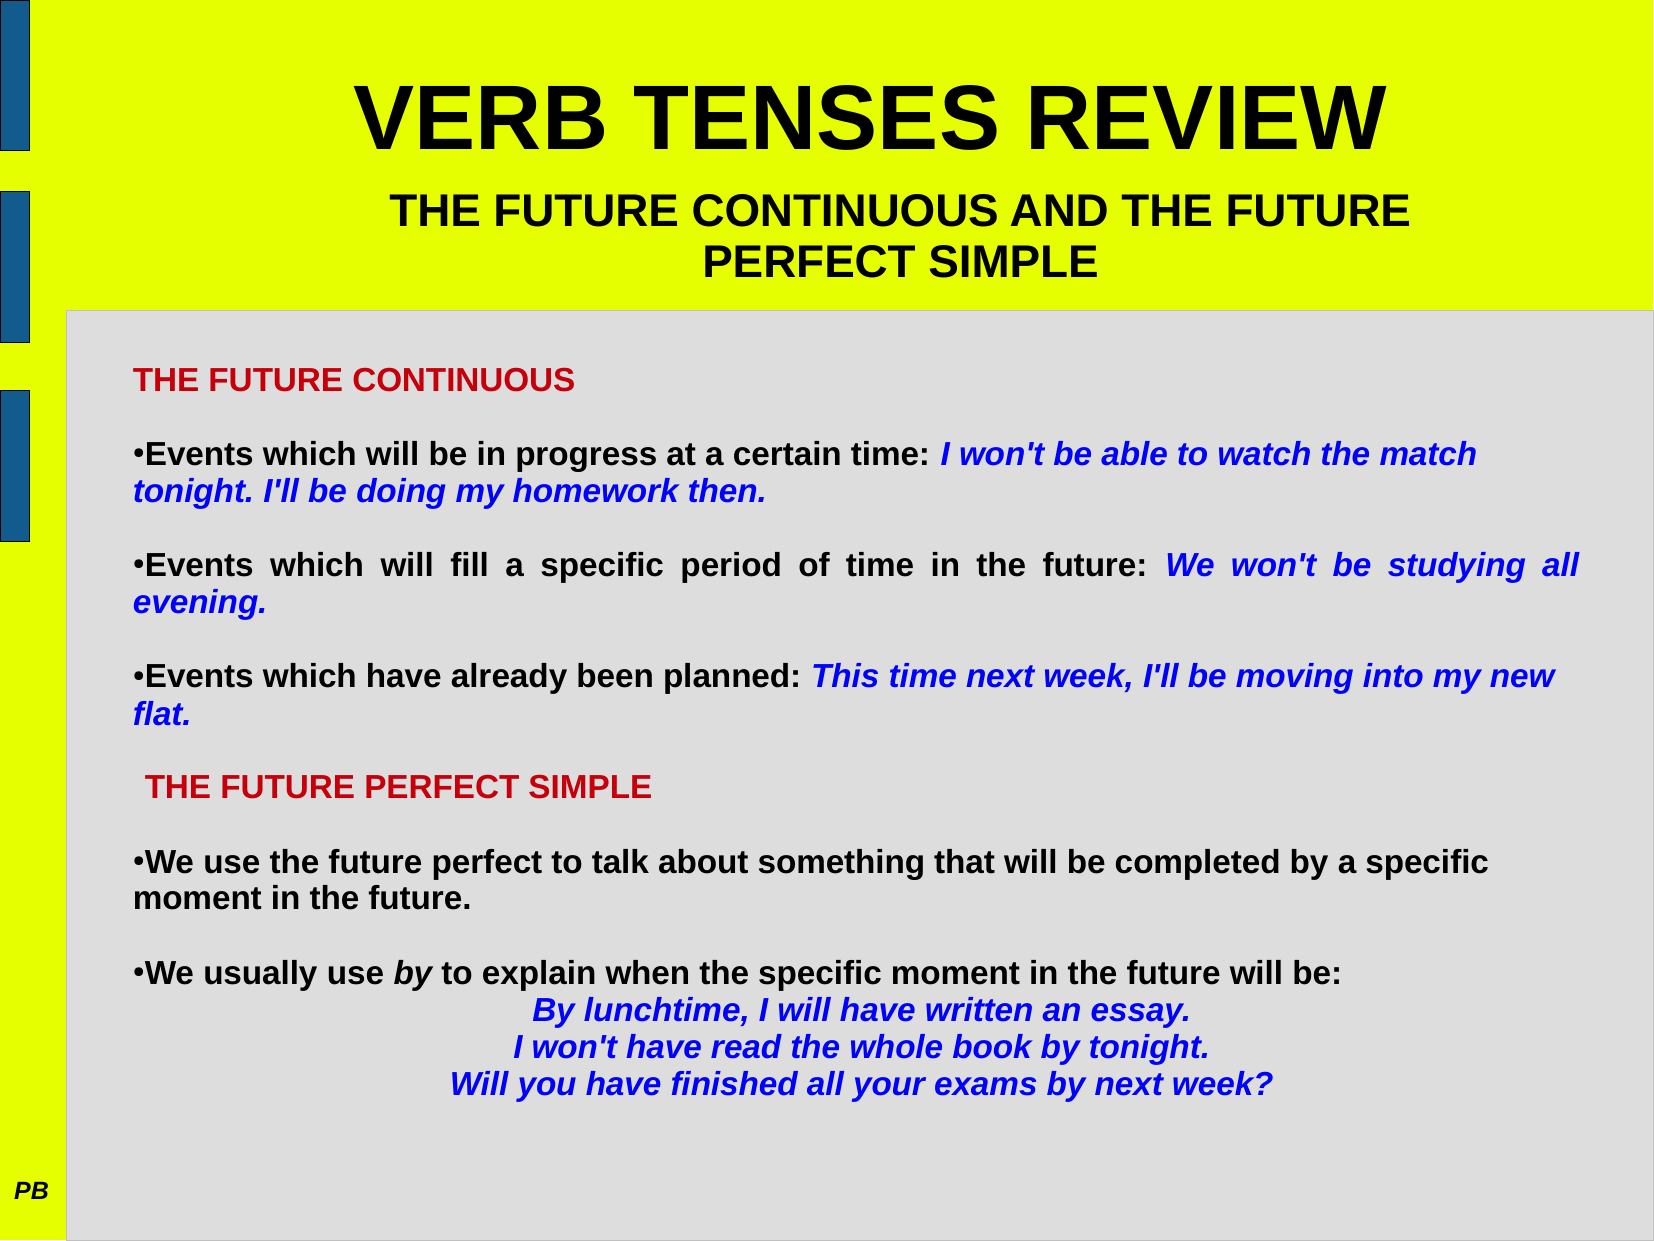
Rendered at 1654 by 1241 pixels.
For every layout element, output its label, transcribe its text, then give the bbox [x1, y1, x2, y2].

text_box THE FUTURE CONTINUOUS AND THE FUTURE PERFECT SIMPLE [324, 177, 1477, 297]
text_box [88, 324, 1595, 530]
text_box THE FUTURE CONTINUOUS Events which will be in progress at a certain time: I won't be able to watch the match tonight. I'll be doing my homework then. Events which will fill a specific period of time in the future: We won't be studying all evening. Events which have already been planned: This time next week, I'll be moving into my new flat. THE FUTURE PERFECT SIMPLE We use the future perfect to talk about something that will be completed by a specific moment in the future. We usually use by to explain when the specific moment in the future will be: By lunchtime, I will have written an essay. I won't have read the whole book by tonight. Will you have finished all your exams by next week? [118, 354, 1595, 1170]
text_box PB [0, 1169, 64, 1241]
text_box VERB TENSES REVIEW [177, 59, 1565, 177]
